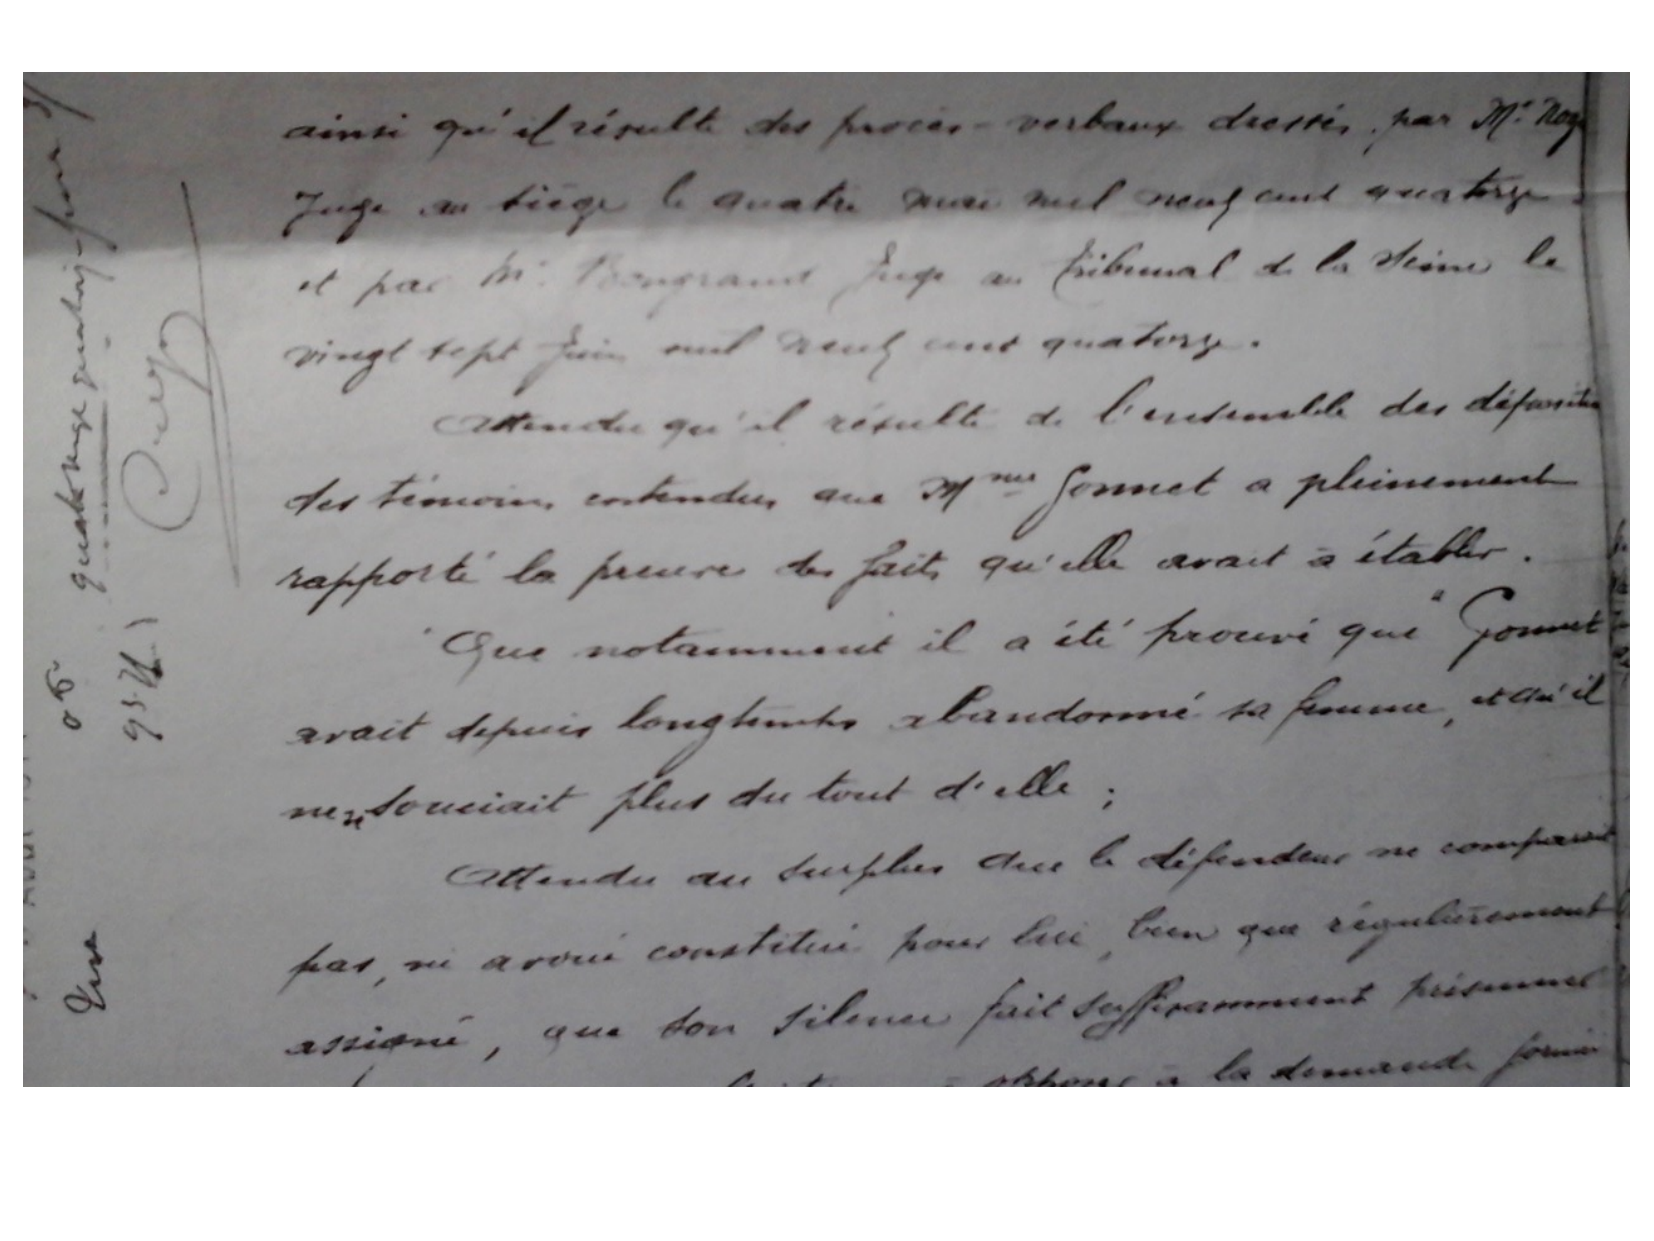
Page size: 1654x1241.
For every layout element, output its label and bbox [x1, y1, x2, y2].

picture [23, 72, 1630, 1087]
